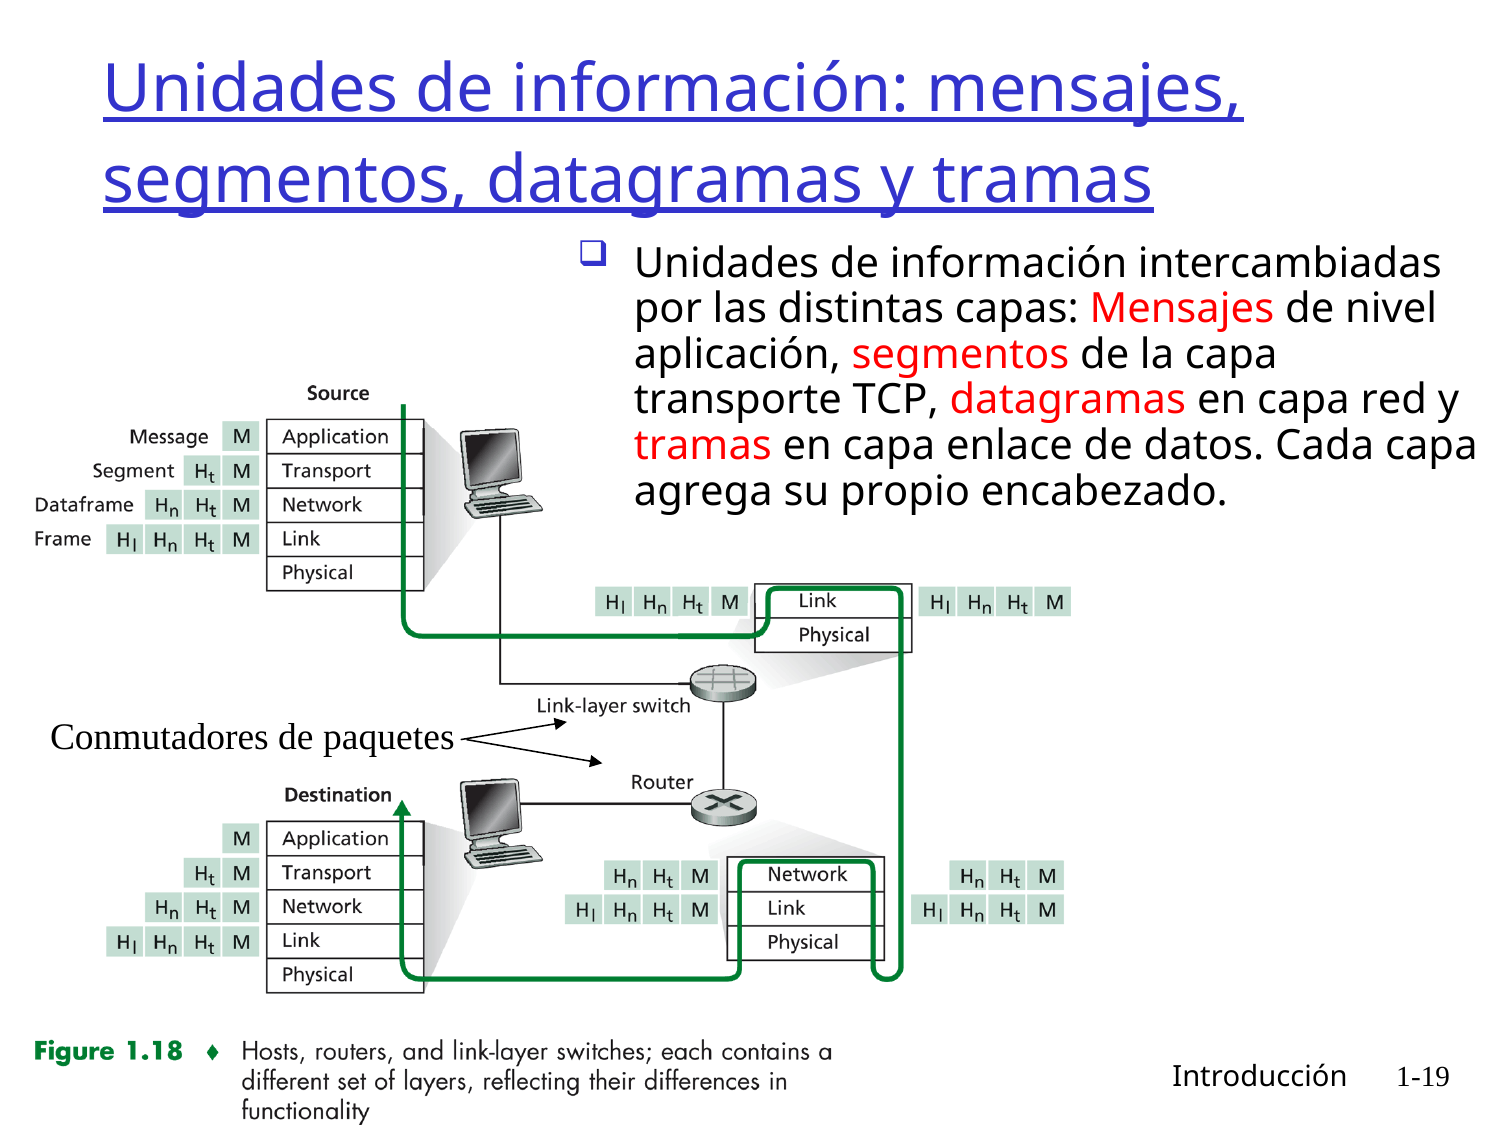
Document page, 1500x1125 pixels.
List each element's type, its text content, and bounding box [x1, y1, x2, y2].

picture [35, 385, 1071, 1125]
title Unidades de información: mensajes, segmentos, datagramas y tramas [87, 37, 1363, 225]
text_box Conmutadores de paquetes [35, 704, 471, 765]
list Unidades de información intercambiadas por las distintas capas: Mensajes de nivel aplicación, segmentos de la capa transporte TCP, datagramas en capa red y tramas en capa enlace de datos. Cada capa agrega su propio encabezado. [562, 233, 1500, 533]
text_box Introducción [1071, 1050, 1362, 1125]
text_box 1-<number> [1362, 1050, 1466, 1125]
